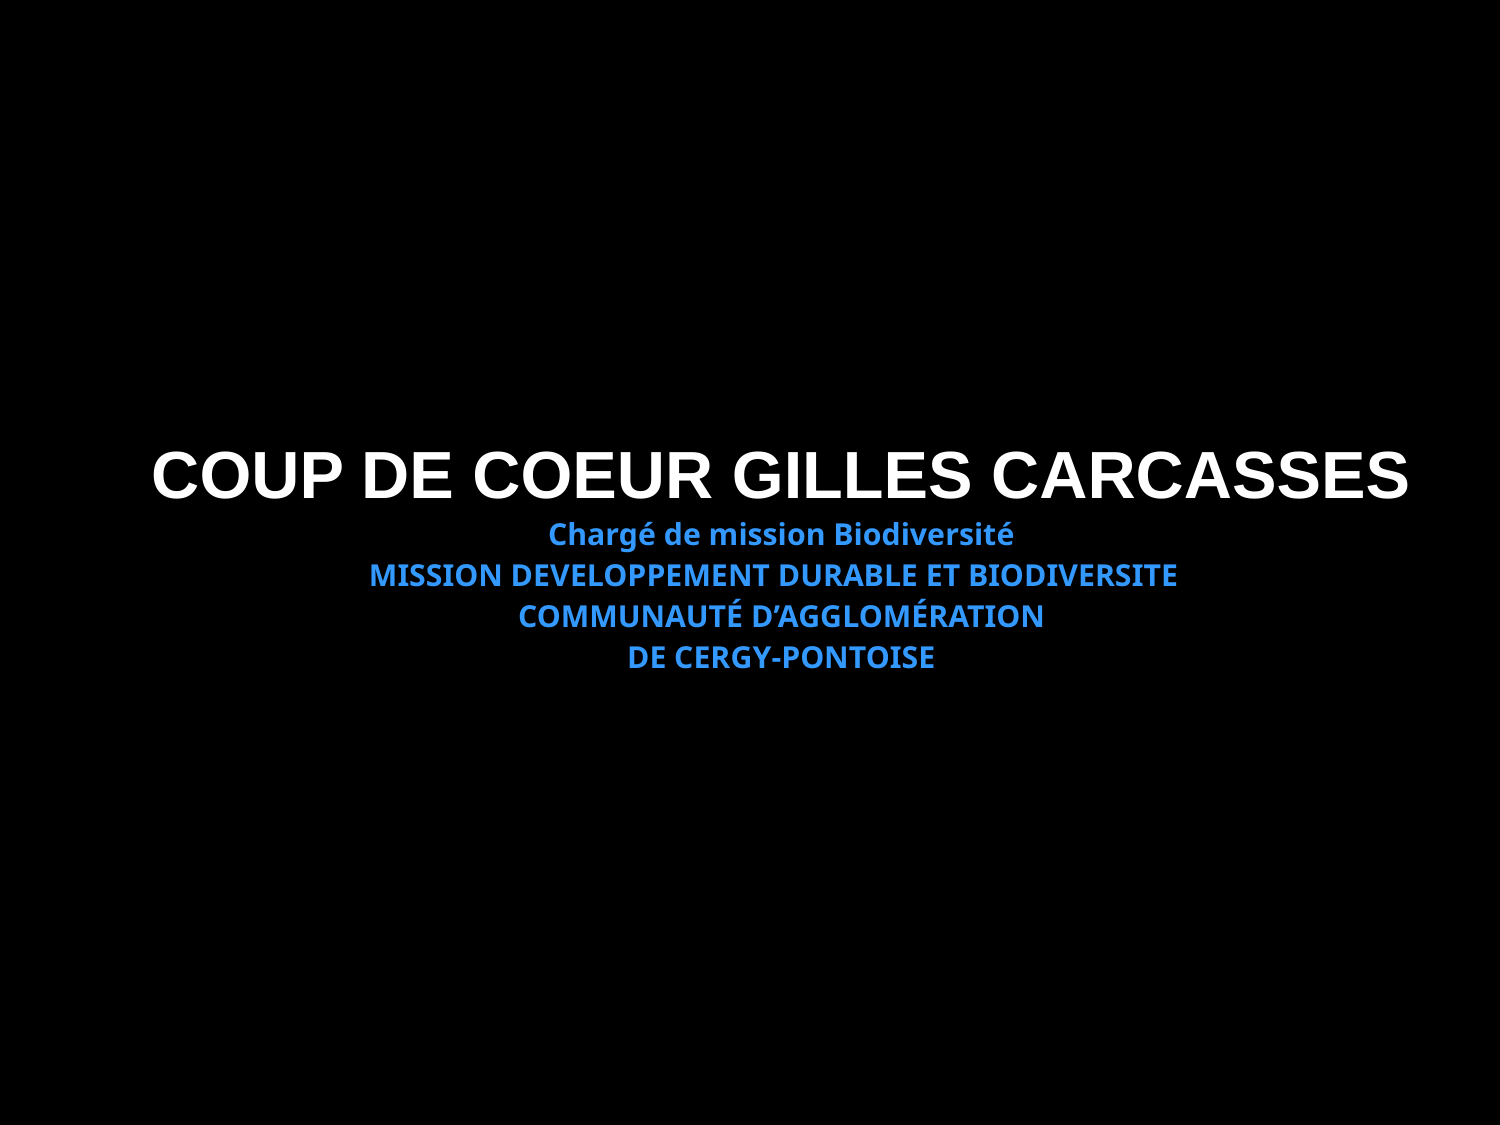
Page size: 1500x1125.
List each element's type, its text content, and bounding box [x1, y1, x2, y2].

subtitle COUP DE COEUR GILLES CARCASSES Chargé de mission Biodiversité MISSION DEVELOPPEMENT DURABLE ET BIODIVERSITE COMMUNAUTÉ D’AGGLOMÉRATION DE CERGY-PONTOISE [106, 268, 1457, 922]
